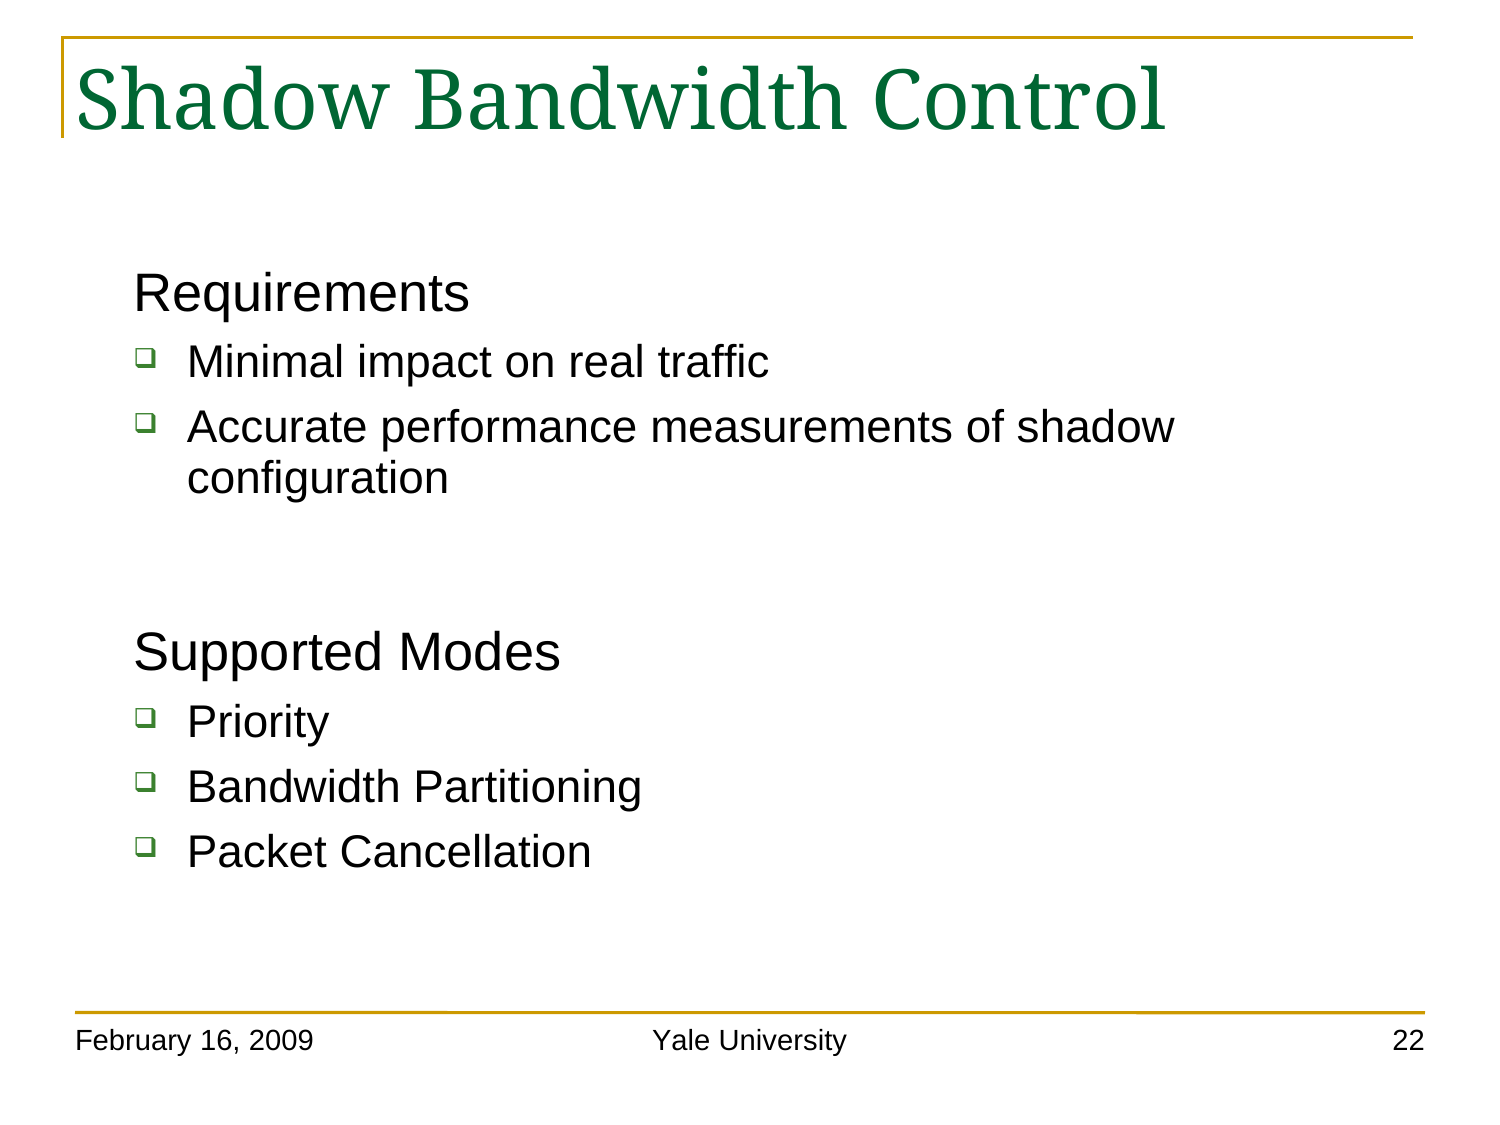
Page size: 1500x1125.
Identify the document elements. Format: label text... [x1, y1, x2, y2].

list Requirements Minimal impact on real traffic Accurate performance measurements of shadow configuration Supported Modes Priority Bandwidth Partitioning Packet Cancellation [77, 262, 1425, 1006]
title Shadow Bandwidth Control [75, 45, 1425, 151]
